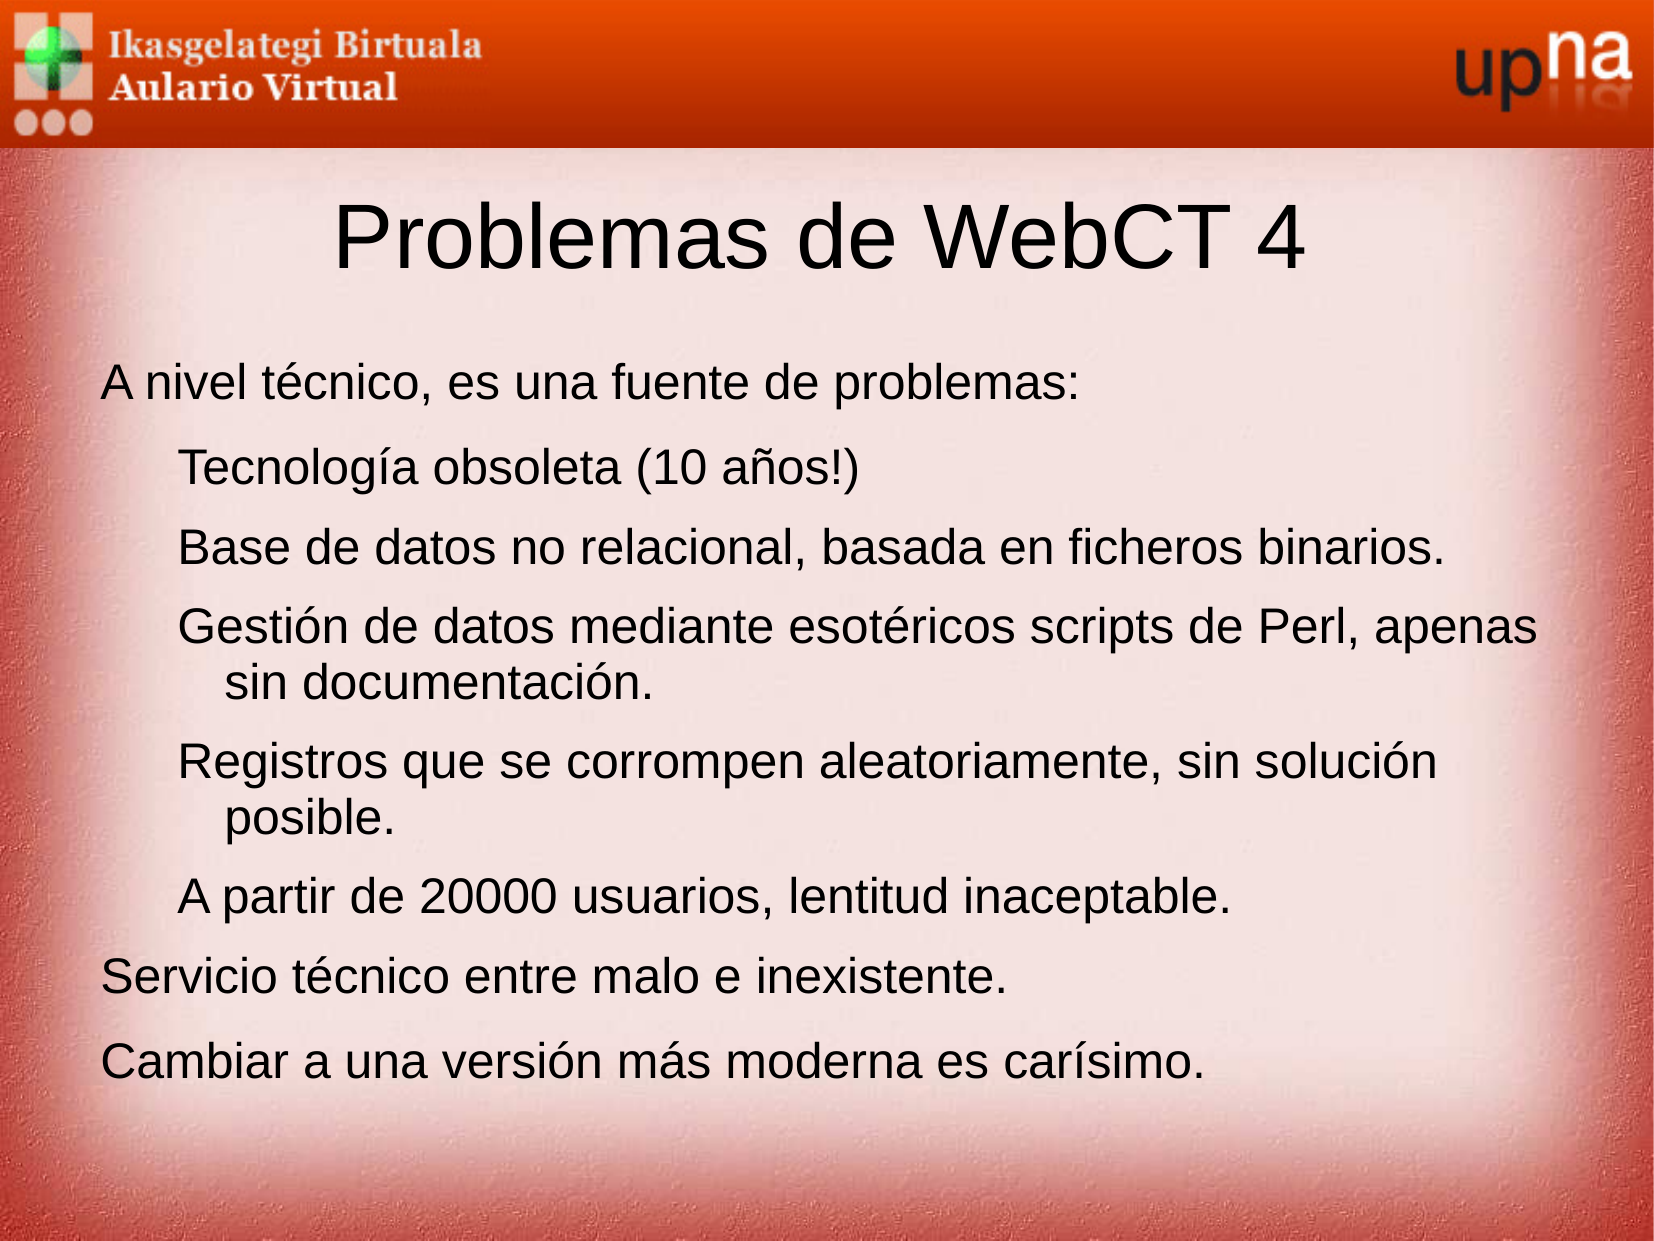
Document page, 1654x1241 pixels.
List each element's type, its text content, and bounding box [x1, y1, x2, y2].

list A nivel técnico, es una fuente de problemas: Tecnología obsoleta (10 años!) Base de datos no relacional, basada en ficheros binarios. Gestión de datos mediante esotéricos scripts de Perl, apenas sin documentación. Registros que se corrompen aleatoriamente, sin solución posible. A partir de 20000 usuarios, lentitud inaceptable. Servicio técnico entre malo e inexistente. Cambiar a una versión más moderna es carísimo. [82, 354, 1571, 1149]
title Problemas de WebCT 4 [76, 147, 1565, 326]
picture [0, 0, 1654, 1241]
